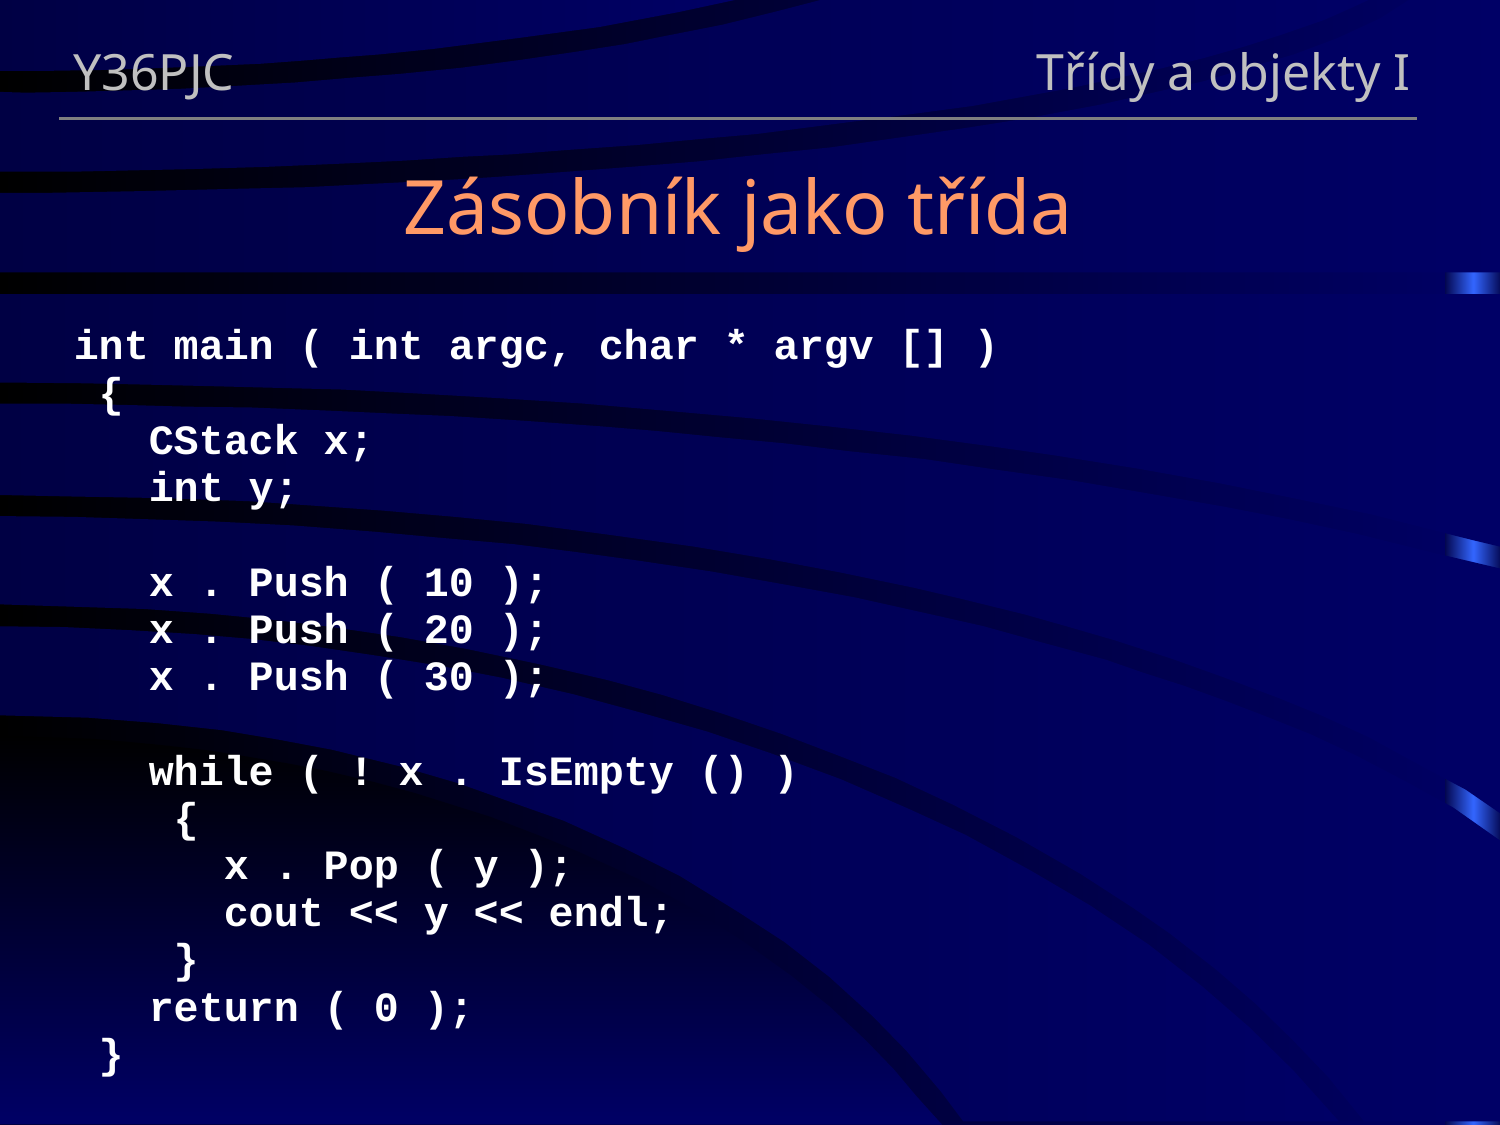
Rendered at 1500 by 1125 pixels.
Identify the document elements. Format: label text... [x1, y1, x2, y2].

text_box Zásobník jako třída int main ( int argc, char * argv [] ) { CStack x; int y; x . Push ( 10 ); x . Push ( 20 ); x . Push ( 30 ); while ( ! x . IsEmpty () ) { x . Pop ( y ); cout << y << endl; } return ( 0 ); } [59, 147, 1418, 1078]
text_box Y36PJC [59, 29, 251, 105]
text_box Třídy a objekty I [1021, 29, 1418, 105]
